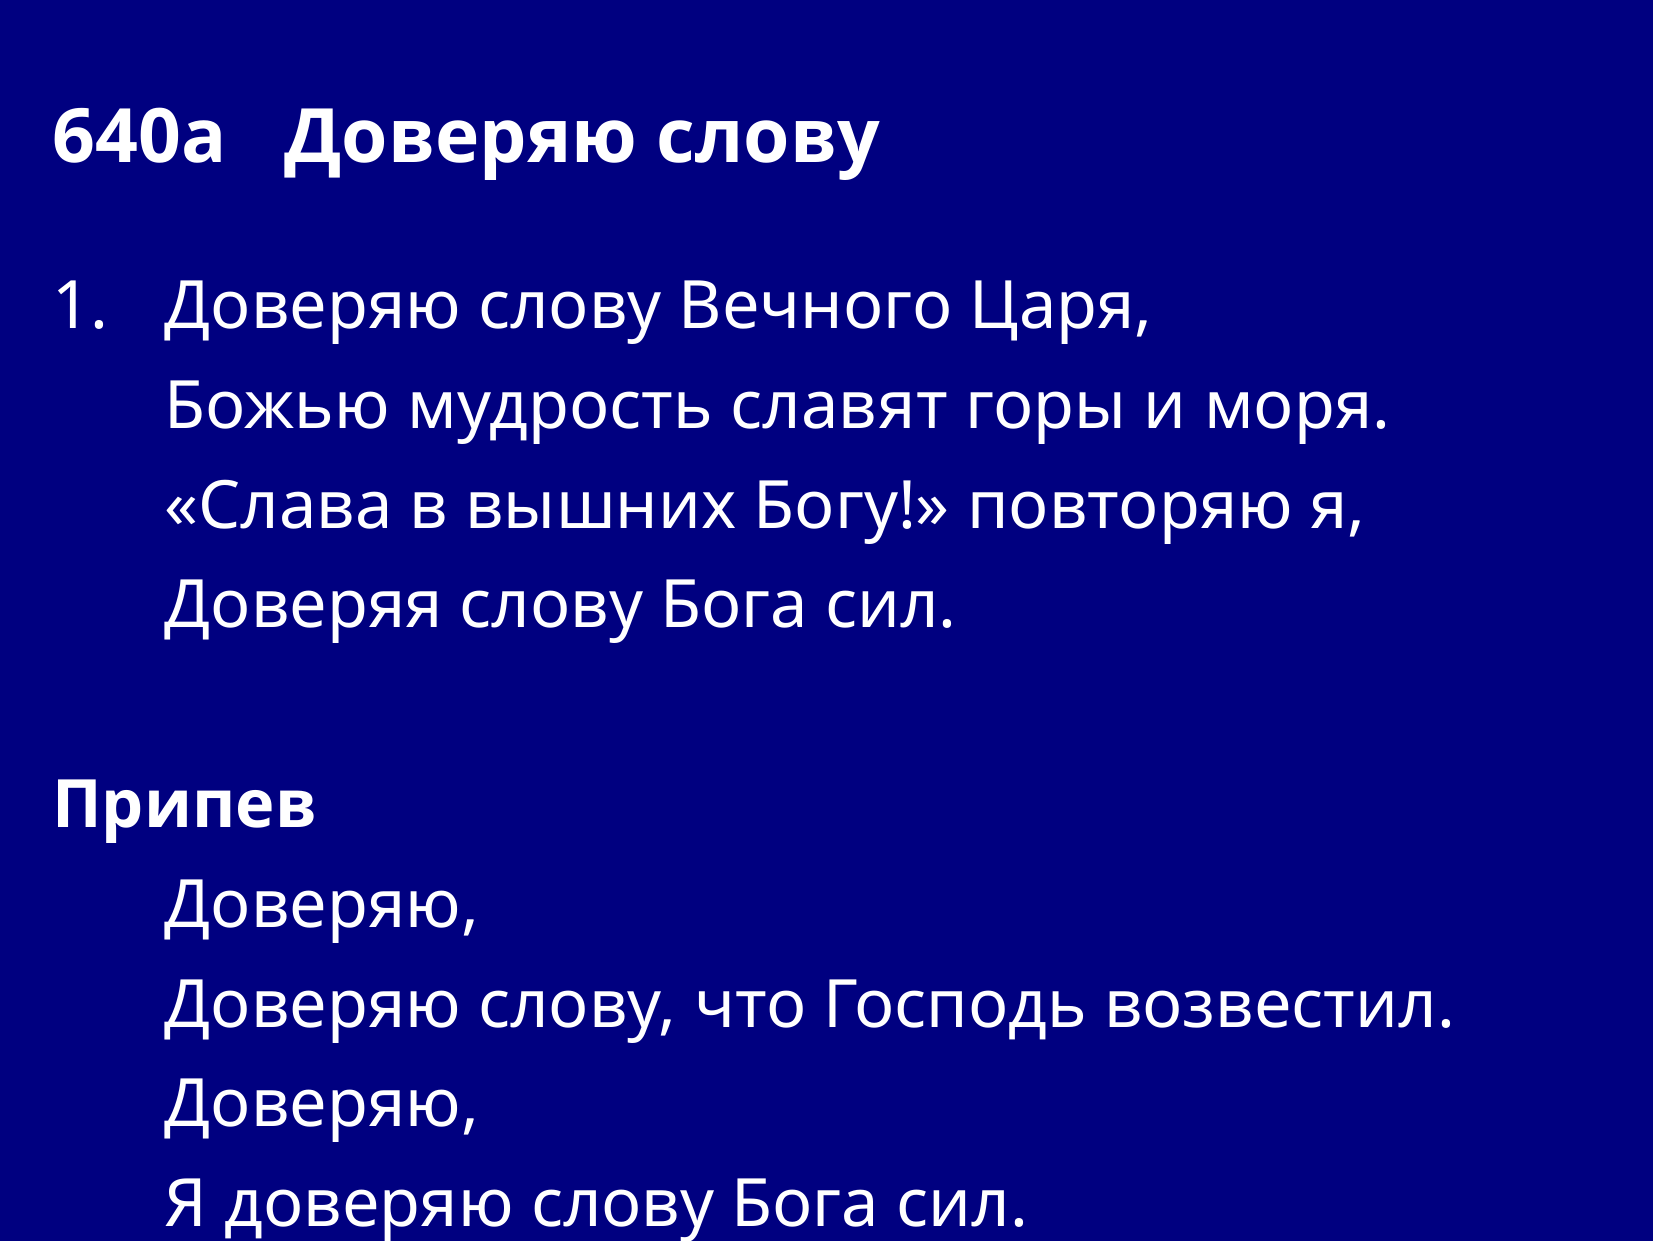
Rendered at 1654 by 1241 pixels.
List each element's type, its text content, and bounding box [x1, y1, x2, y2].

text_box 640а Доверяю слову [37, 75, 1576, 188]
text_box 1. Доверяю слову Вечного Царя, Божью мудрость славят горы и моря. «Слава в вышних Богу!» повторяю я, Доверяя слову Бога сил. Припев Доверяю, Доверяю слову, что Господь возвестил. Доверяю, Я доверяю слову Бога сил. [37, 150, 1651, 1163]
